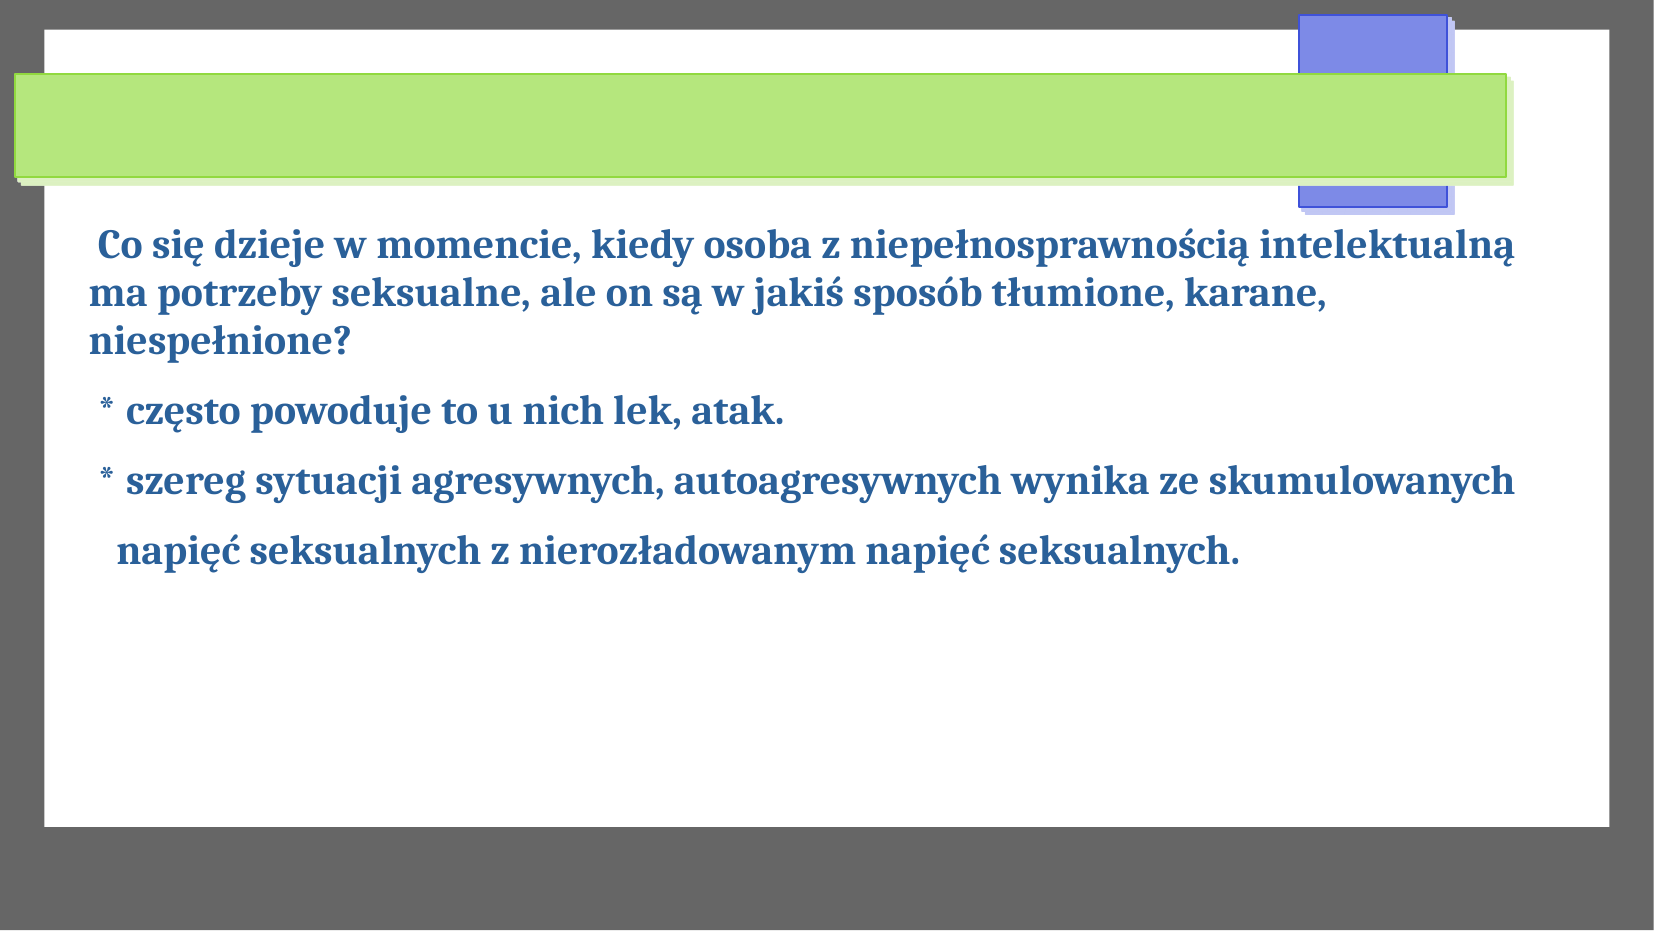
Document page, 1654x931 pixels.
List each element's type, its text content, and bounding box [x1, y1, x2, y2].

list Co się dzieje w momencie, kiedy osoba z niepełnosprawnością intelektualną ma potrzeby seksualne, ale on są w jakiś sposób tłumione, karane, niespełnione? * często powoduje to u nich lek, atak. * szereg sytuacji agresywnych, autoagresywnych wynika ze skumulowanych napięć seksualnych z nierozładowanym napięć seksualnych. [88, 221, 1565, 813]
